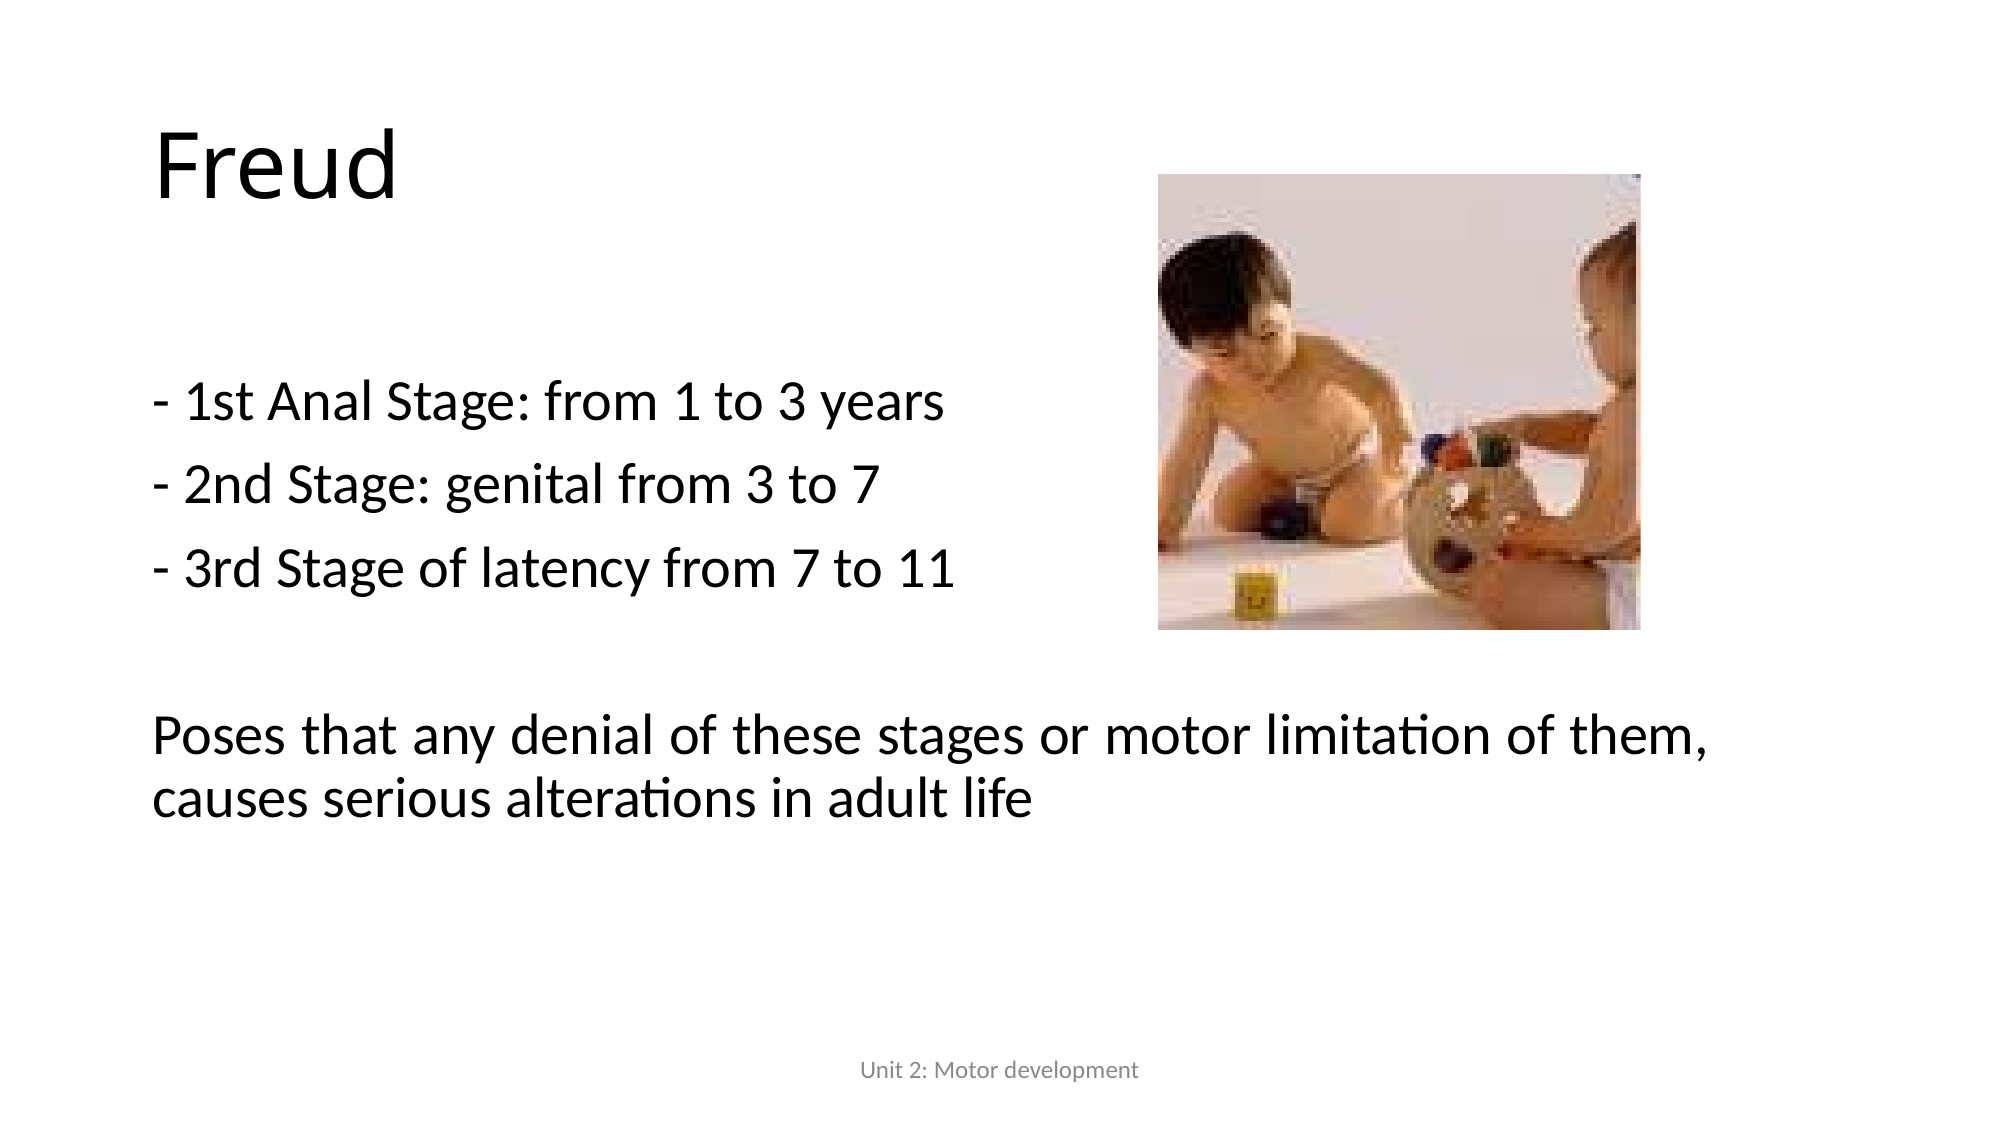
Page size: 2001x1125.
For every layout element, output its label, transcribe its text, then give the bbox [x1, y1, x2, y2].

list - 1st Anal Stage: from 1 to 3 years - 2nd Stage: genital from 3 to 7 - 3rd Stage of latency from 7 to 11 Poses that any denial of these stages or motor limitation of them, causes serious alterations in adult life [137, 299, 1863, 1014]
text_box Unit 2: Motor development [662, 1042, 1338, 1103]
title Freud [137, 59, 1863, 278]
text_box [1158, 175, 1641, 629]
